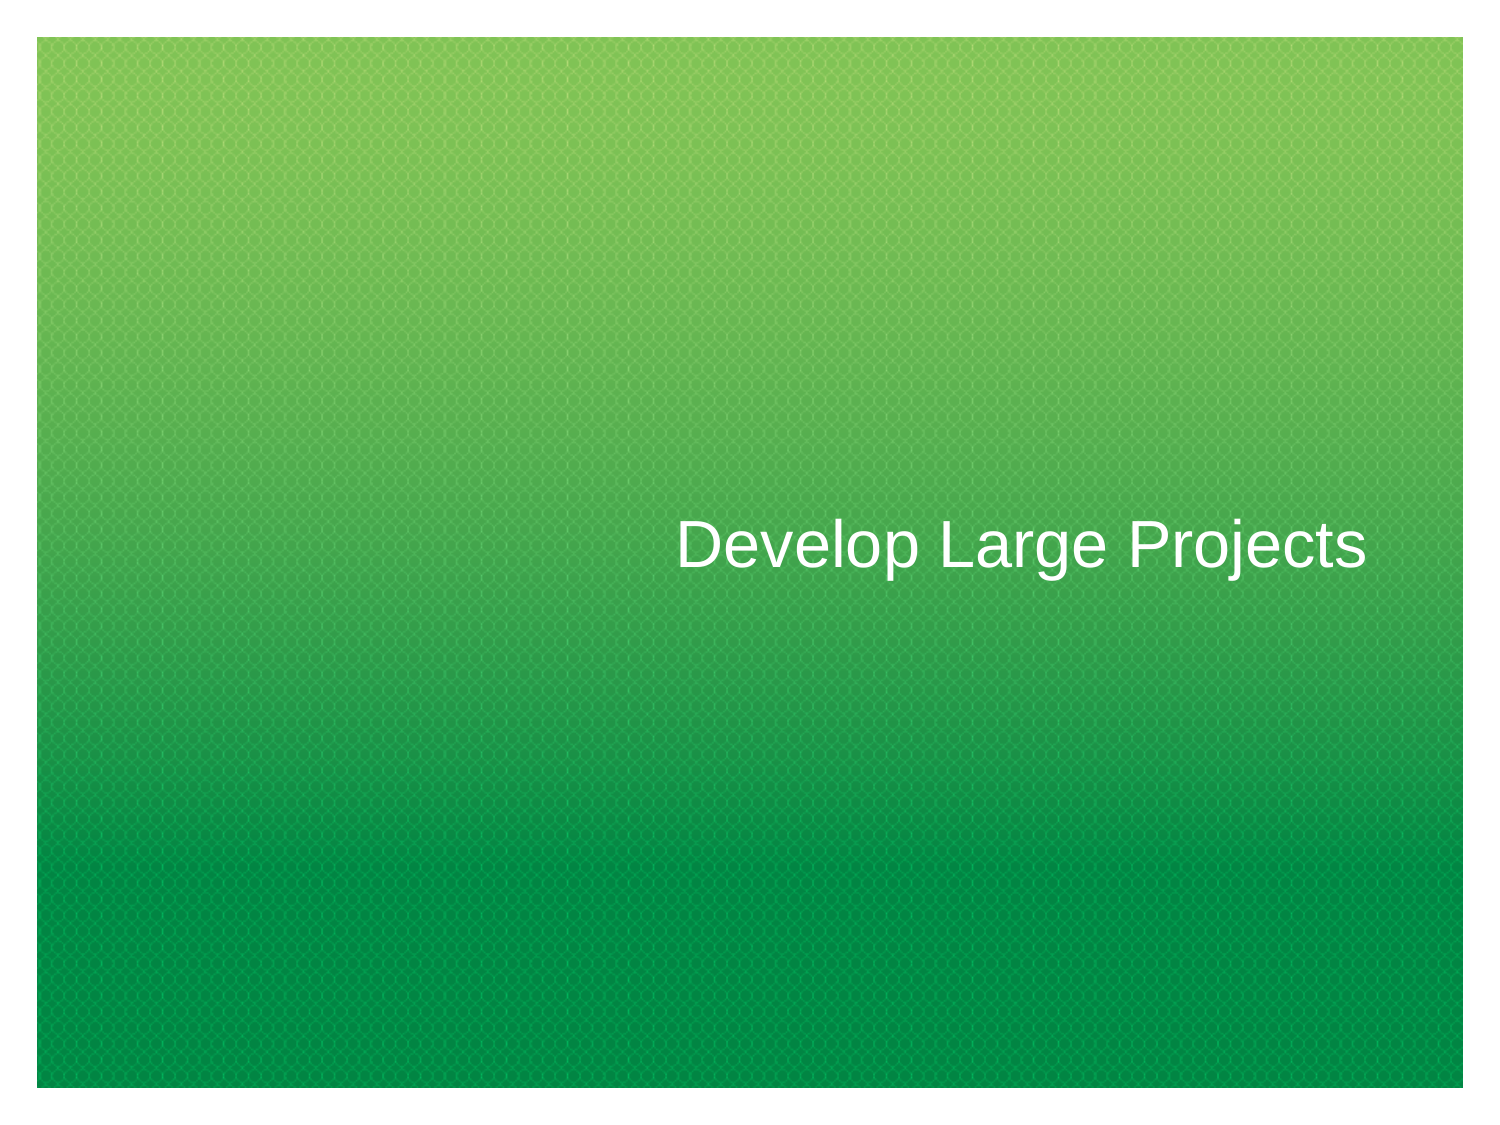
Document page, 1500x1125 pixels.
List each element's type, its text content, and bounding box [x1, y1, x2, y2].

picture [37, 37, 1463, 1088]
title Develop Large Projects [135, 450, 1369, 638]
